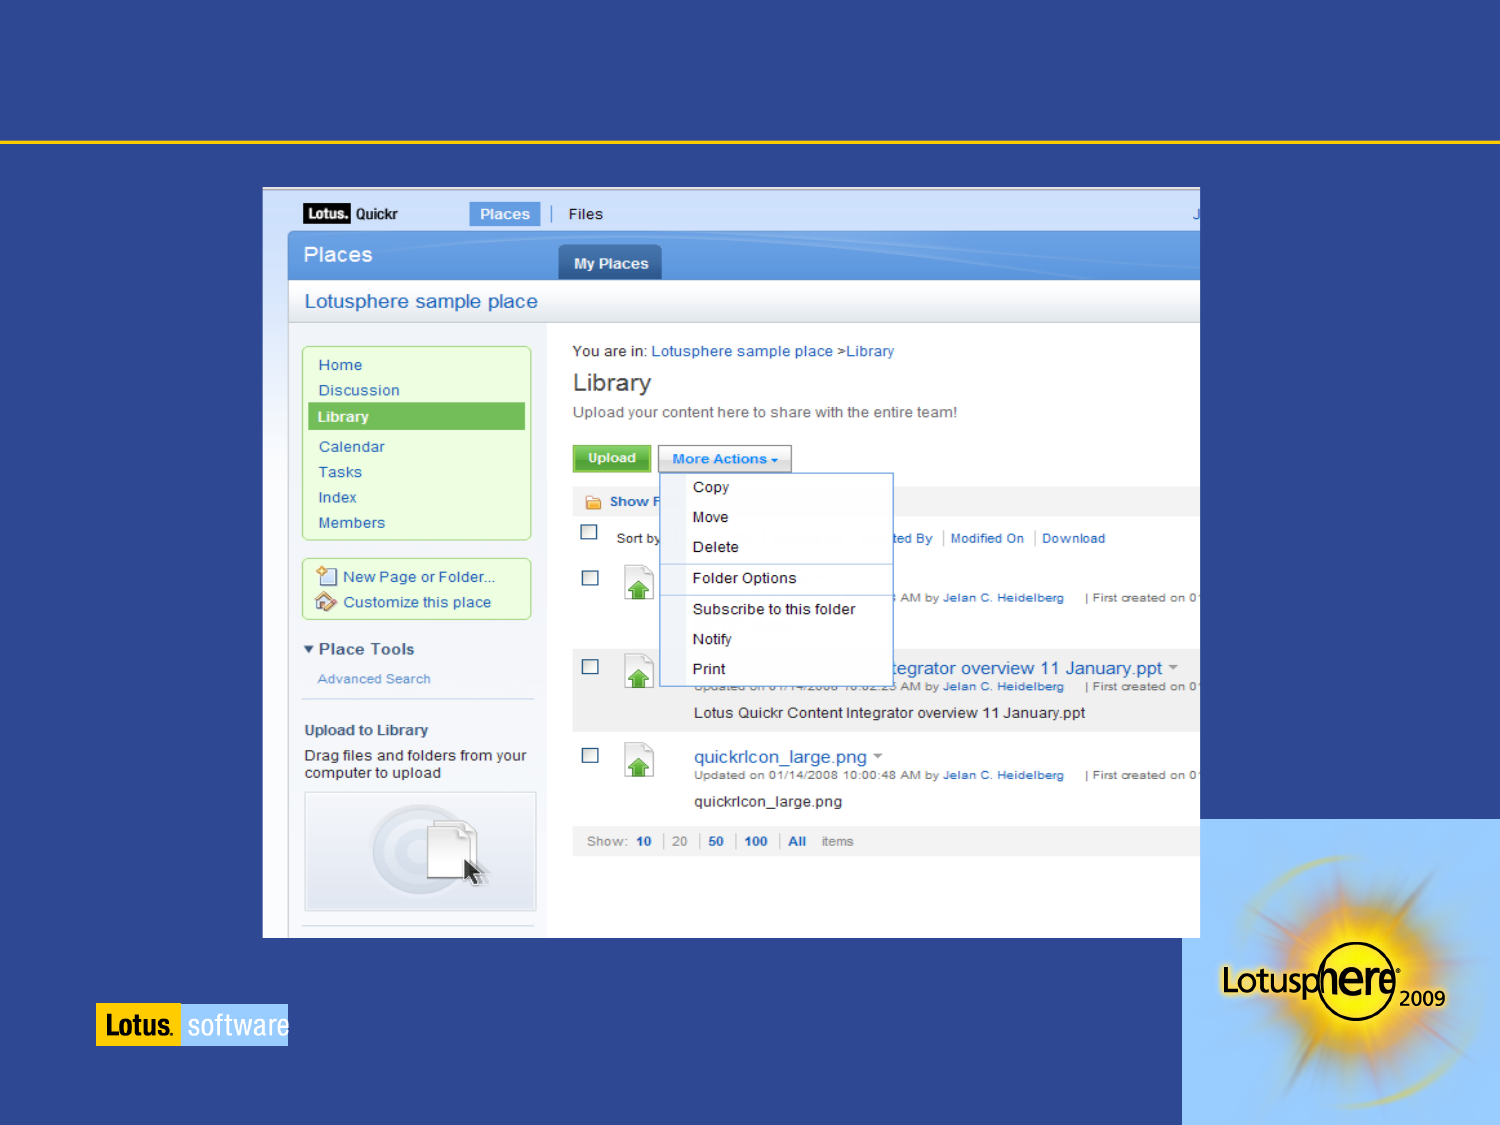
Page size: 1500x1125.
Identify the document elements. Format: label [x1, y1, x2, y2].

picture [96, 1003, 289, 1046]
picture [262, 187, 1500, 1125]
